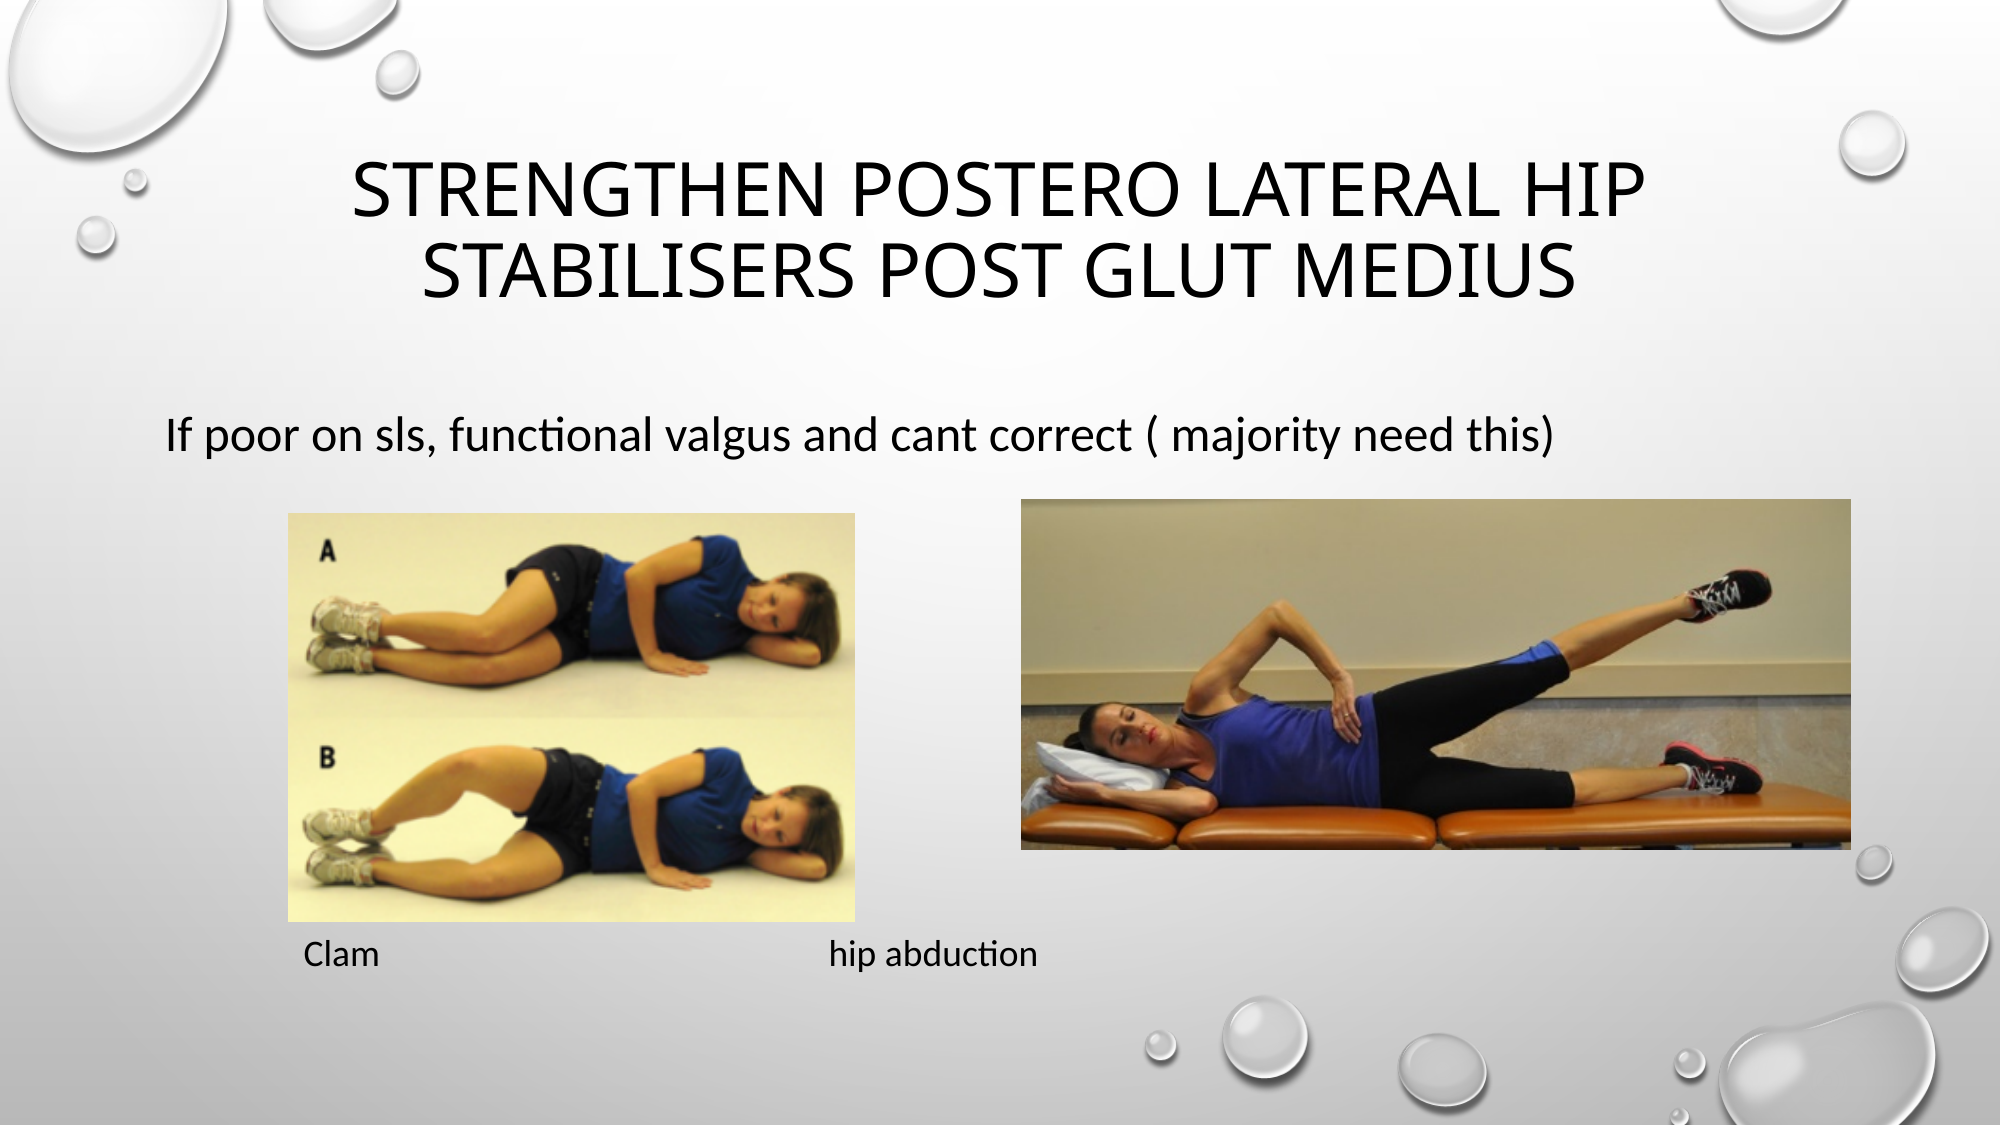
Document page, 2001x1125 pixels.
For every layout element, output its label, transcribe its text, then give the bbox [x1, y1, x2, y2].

picture [1021, 499, 1851, 850]
title Strengthen postero lateral hip stabilisers Post glut medius [149, 101, 1851, 364]
picture [288, 513, 855, 921]
text_box Clam hip abduction [288, 921, 1678, 982]
text_box If poor on sls, functional valgus and cant correct ( majority need this) [149, 393, 1851, 470]
